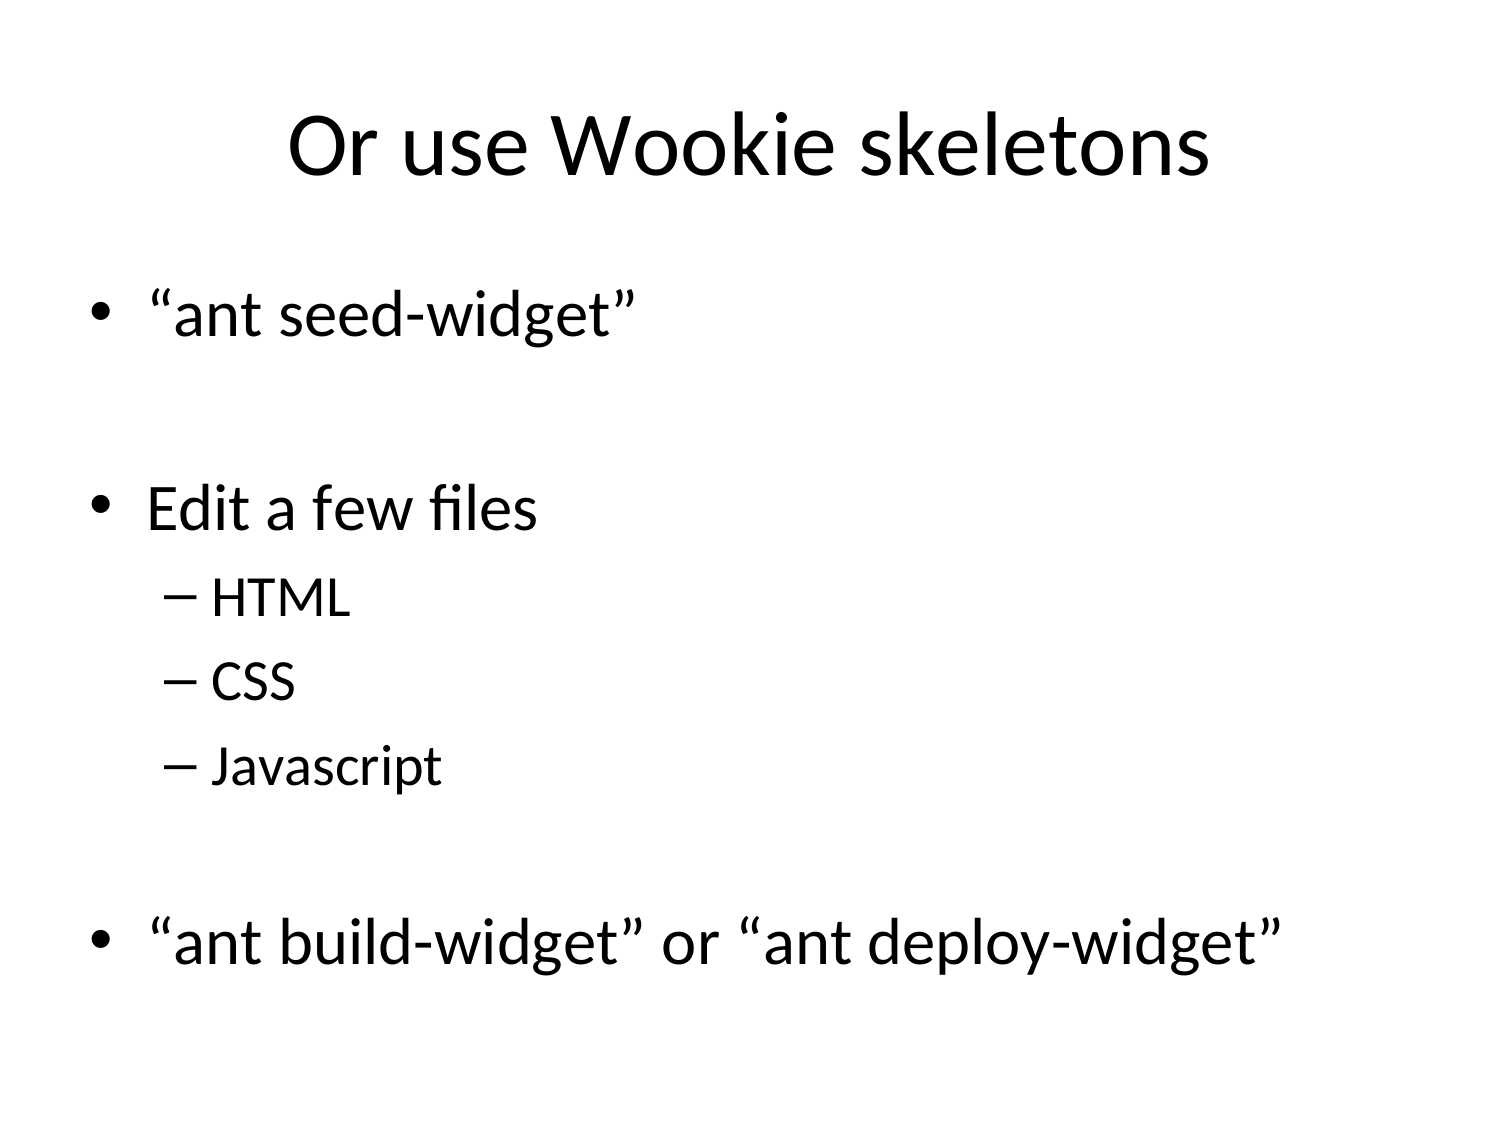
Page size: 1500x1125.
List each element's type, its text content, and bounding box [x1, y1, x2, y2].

list “ant seed-widget” Edit a few files HTML CSS Javascript “ant build-widget” or “ant deploy-widget” [75, 262, 1426, 1006]
title Or use Wookie skeletons [75, 45, 1426, 233]
